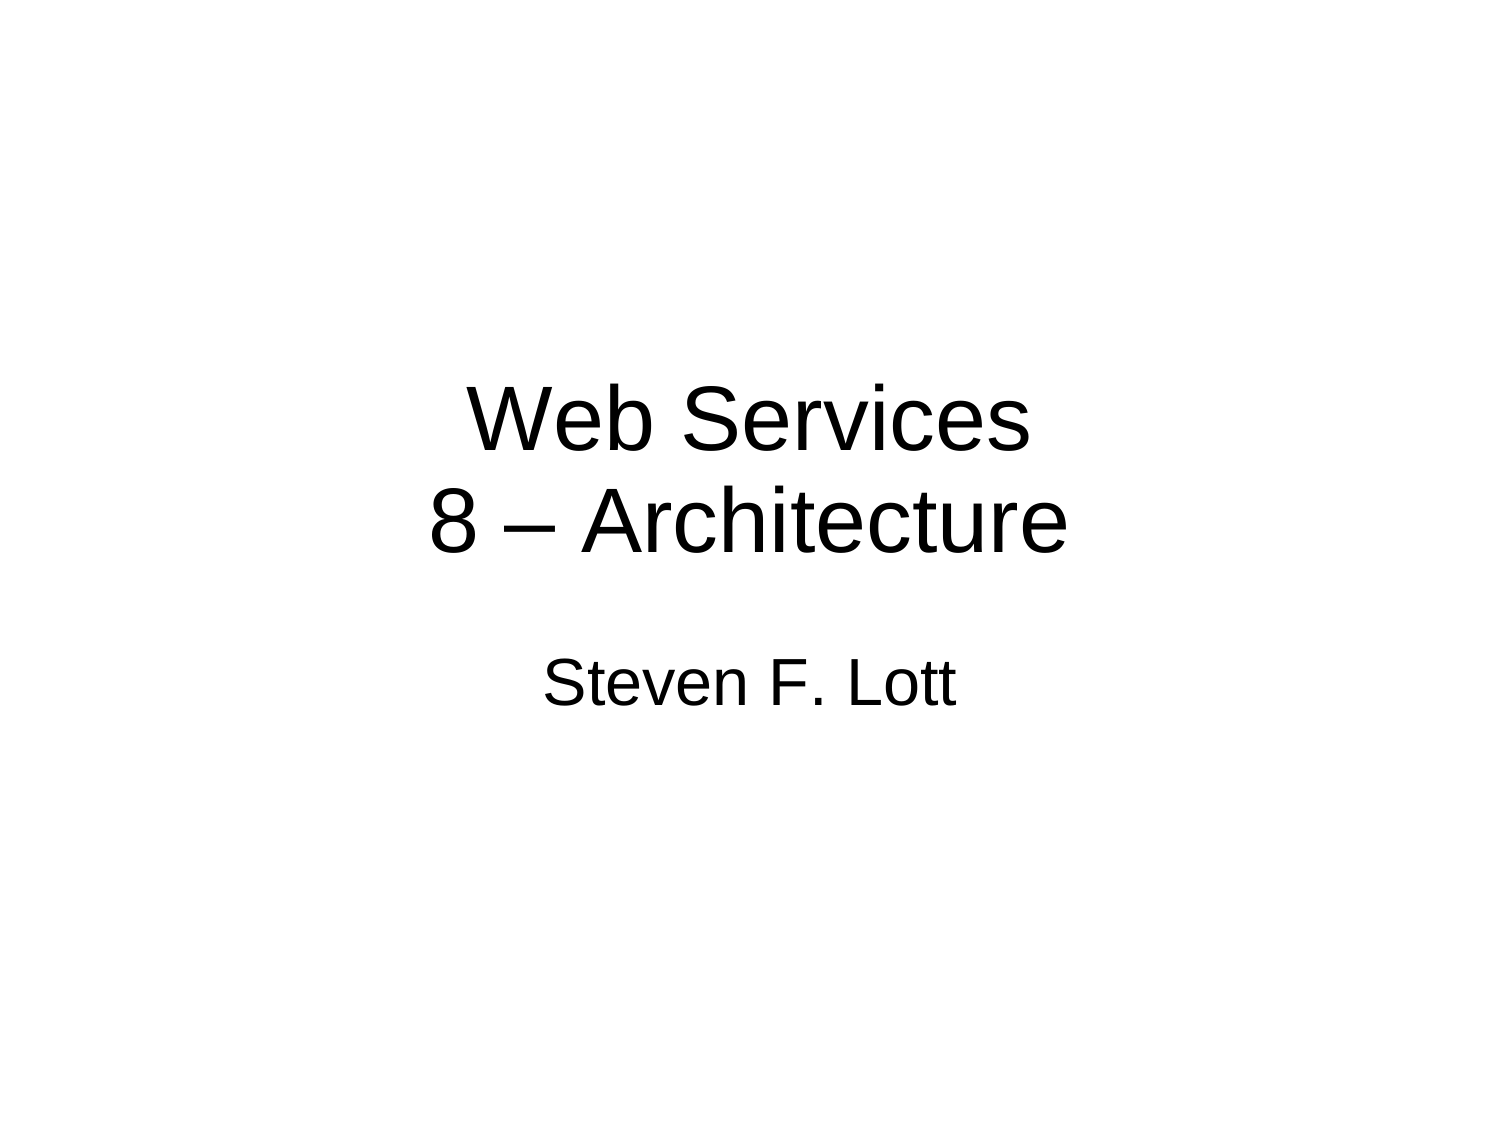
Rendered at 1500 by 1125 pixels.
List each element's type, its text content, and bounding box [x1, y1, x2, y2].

subtitle Steven F. Lott [225, 637, 1276, 926]
title Web Services 8 – Architecture [112, 349, 1388, 591]
